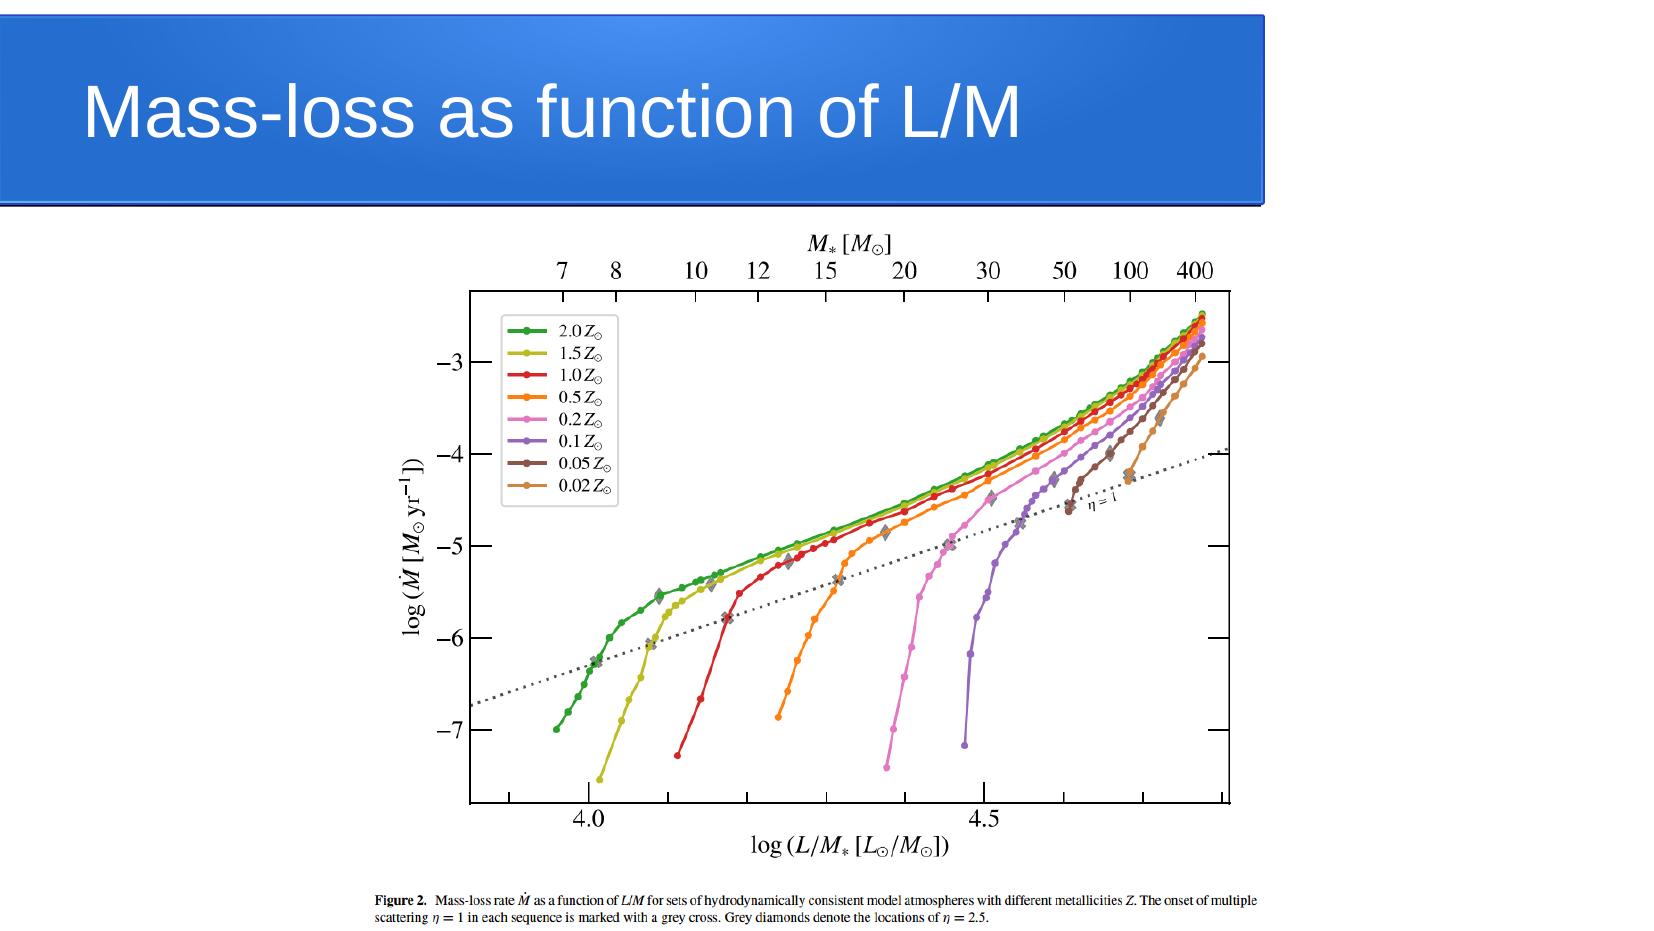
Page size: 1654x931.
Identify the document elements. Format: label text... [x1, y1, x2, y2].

title Mass-loss as function of L/M [82, 35, 1235, 189]
picture [360, 211, 1261, 931]
